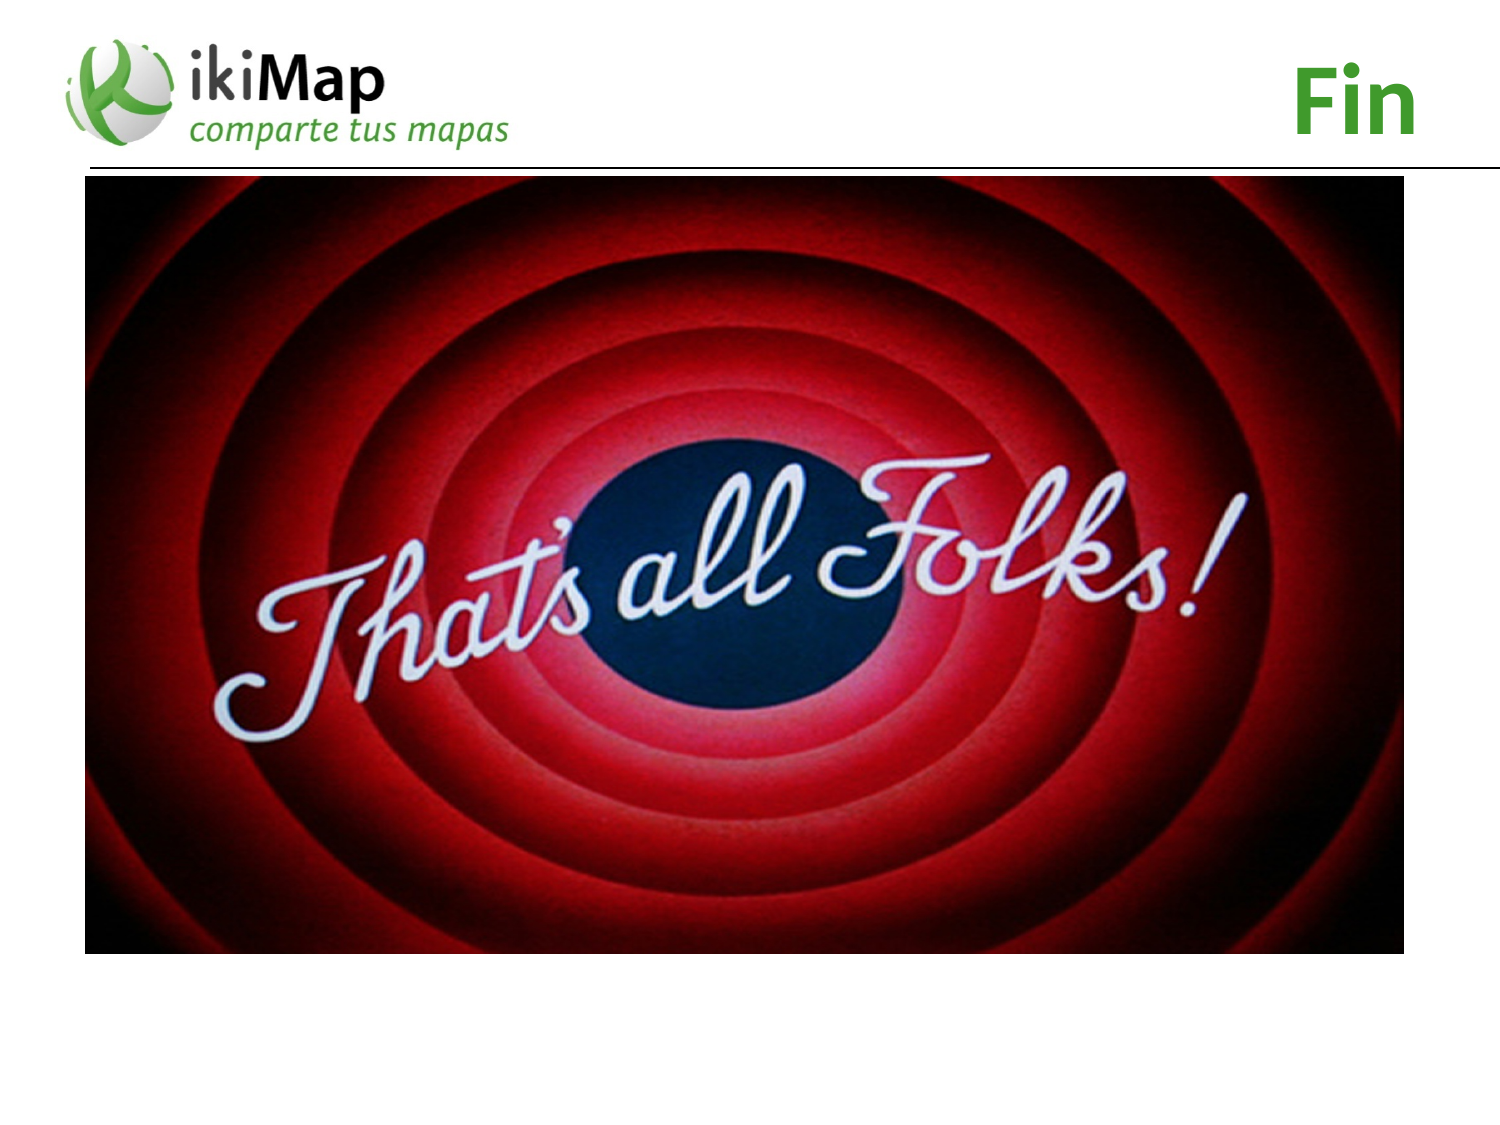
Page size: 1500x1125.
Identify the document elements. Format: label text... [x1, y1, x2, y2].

picture [85, 176, 1404, 954]
text_box Fin [1276, 49, 1467, 191]
picture [58, 35, 526, 152]
